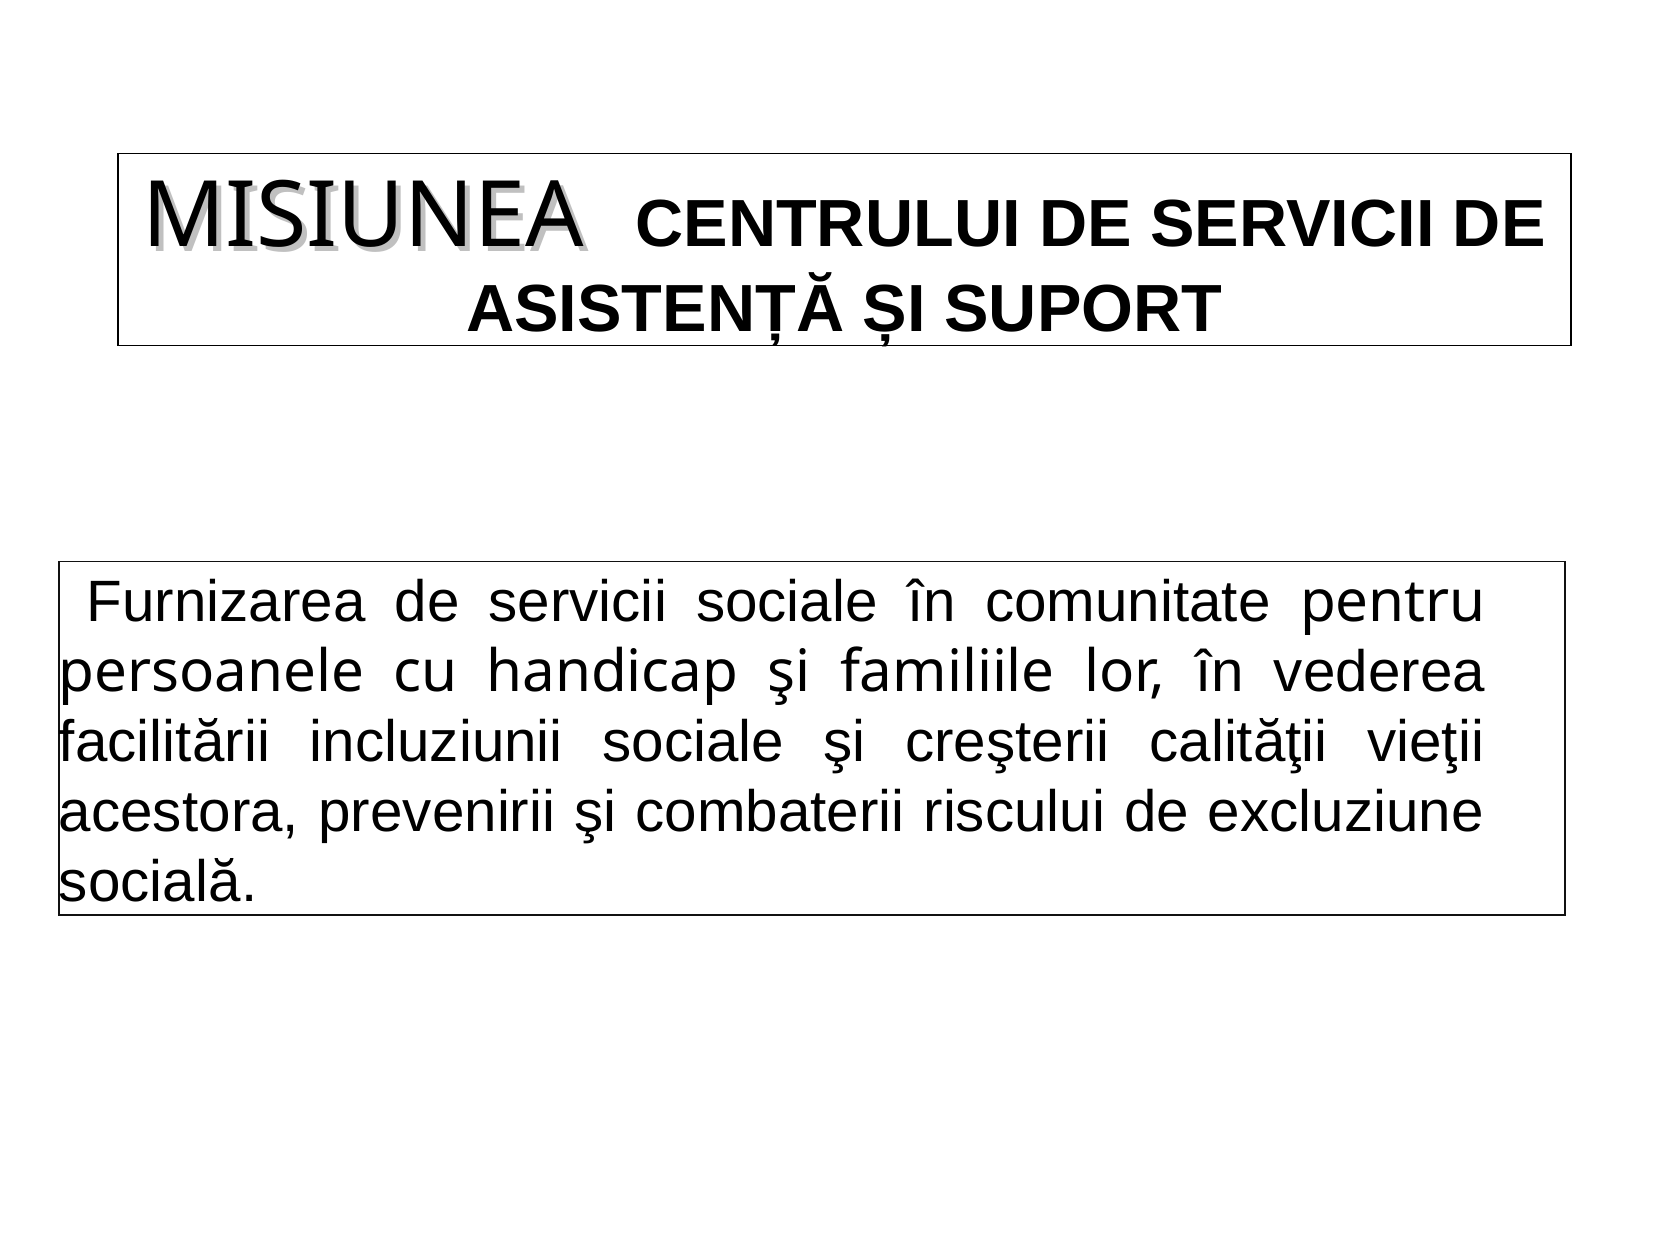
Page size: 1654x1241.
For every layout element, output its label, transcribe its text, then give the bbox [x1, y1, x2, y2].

title MISIUNEA CENTRULUI DE SERVICII DE ASISTENȚĂ ȘI SUPORT [118, 153, 1571, 346]
subtitle Furnizarea de servicii sociale în comunitate pentru persoanele cu handicap şi familiile lor, în vederea facilitării incluziunii sociale şi creşterii calităţii vieţii acestora, prevenirii şi combaterii riscului de excluziune socială. [59, 561, 1565, 915]
